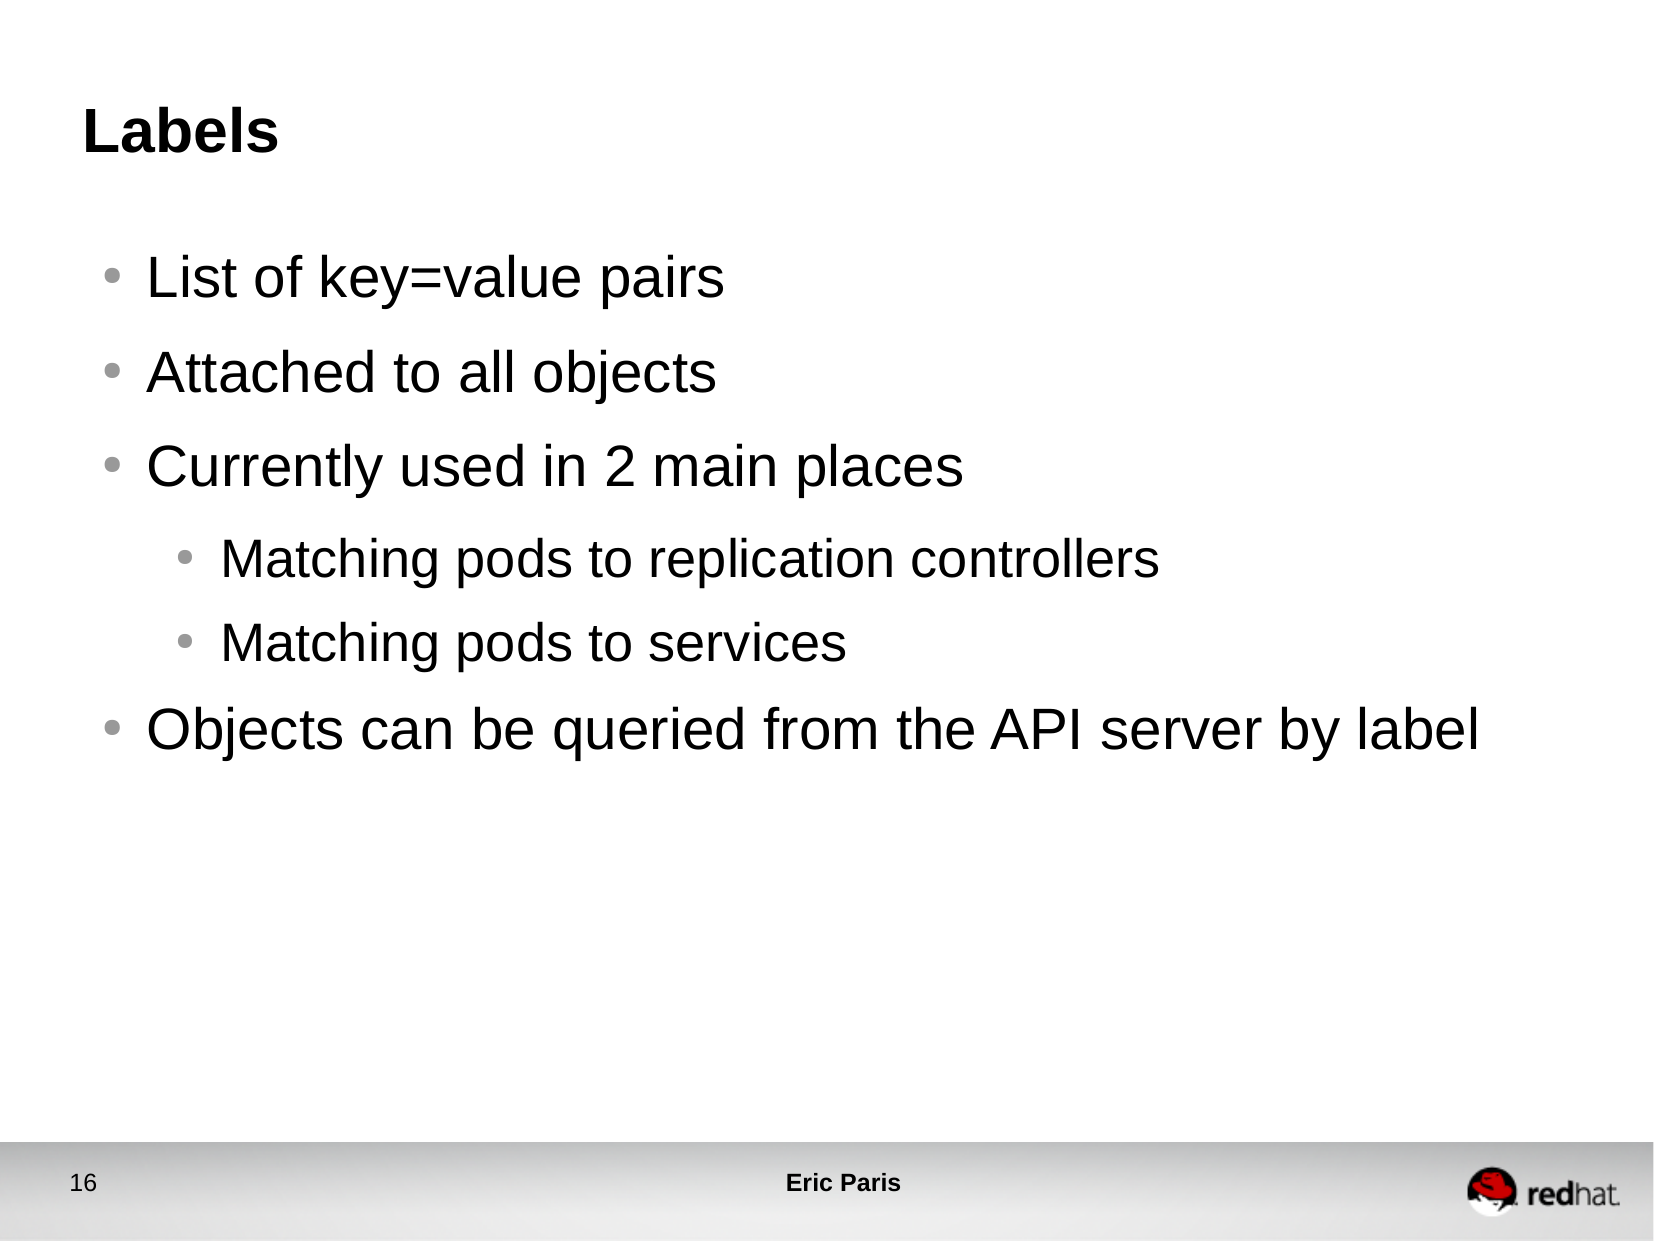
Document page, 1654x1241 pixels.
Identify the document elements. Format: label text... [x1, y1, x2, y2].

title Labels [82, 37, 1571, 226]
list List of key=value pairs Attached to all objects Currently used in 2 main places Matching pods to replication controllers Matching pods to services Objects can be queried from the API server by label [86, 244, 1576, 1039]
picture [0, 1142, 1654, 1241]
